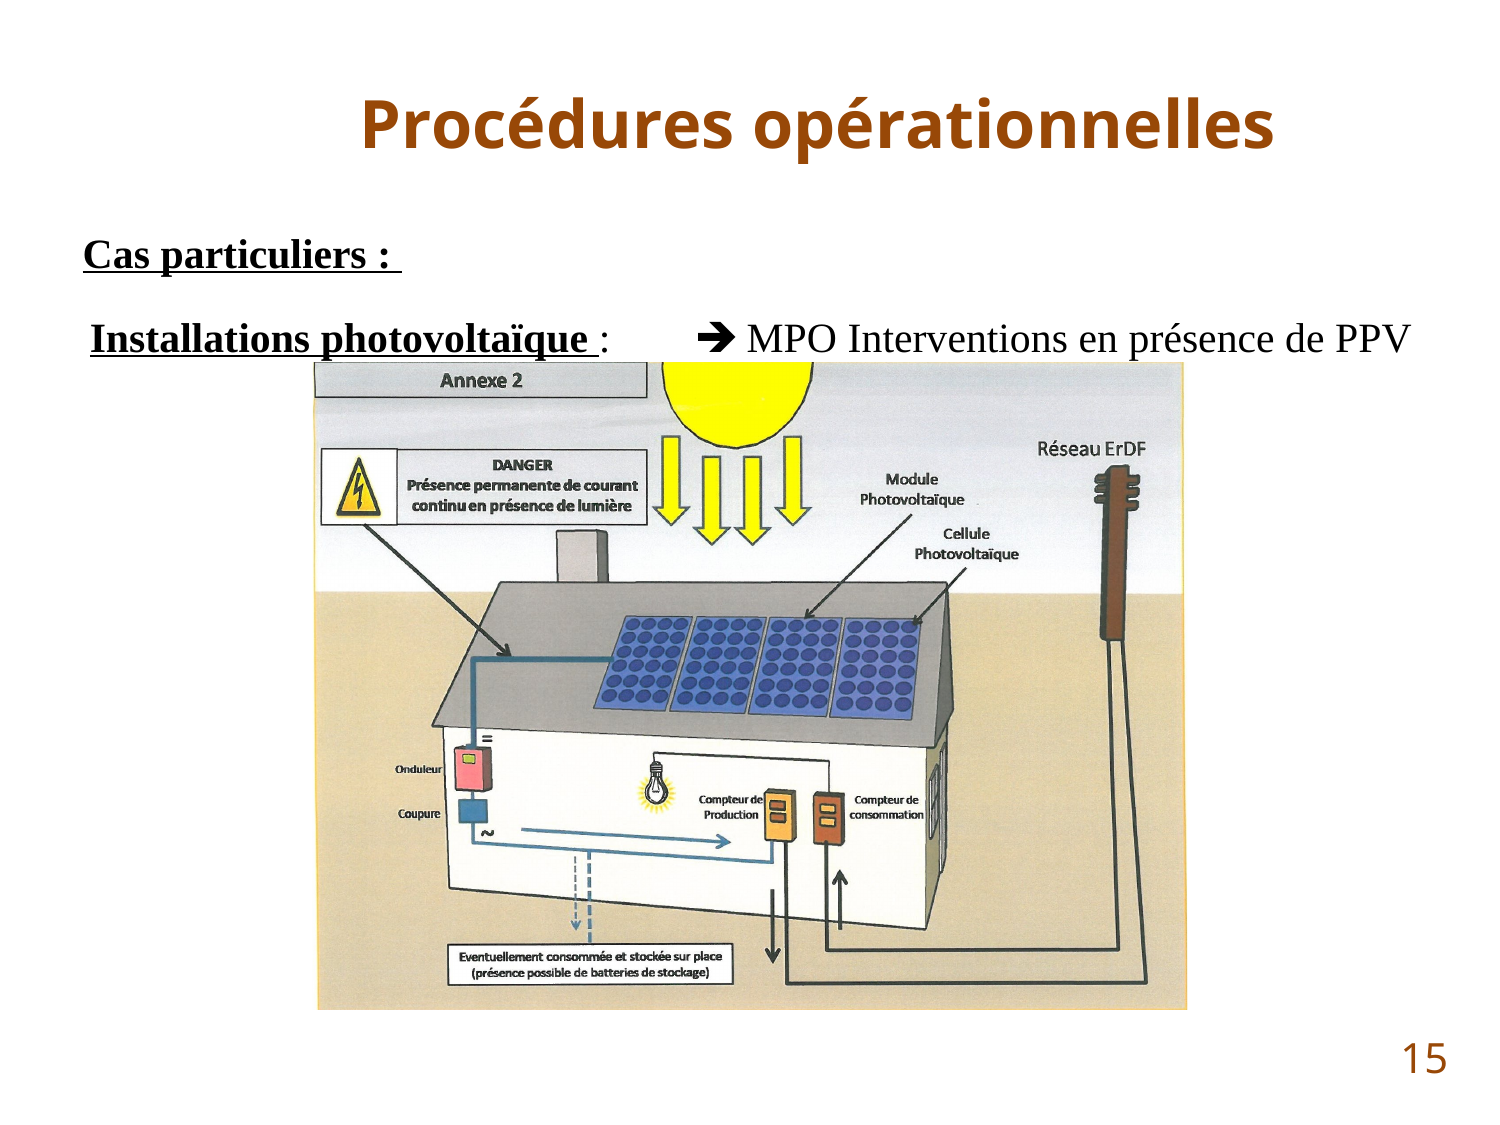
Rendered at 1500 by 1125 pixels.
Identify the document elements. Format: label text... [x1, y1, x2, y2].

text_box <numéro> [1113, 1029, 1464, 1090]
picture [312, 362, 1188, 1010]
title Procédures opérationnelles [183, 45, 1454, 200]
text_box Installations photovoltaïque :  MPO Interventions en présence de PPV [75, 299, 1477, 369]
text_box Cas particuliers : [67, 215, 1412, 285]
